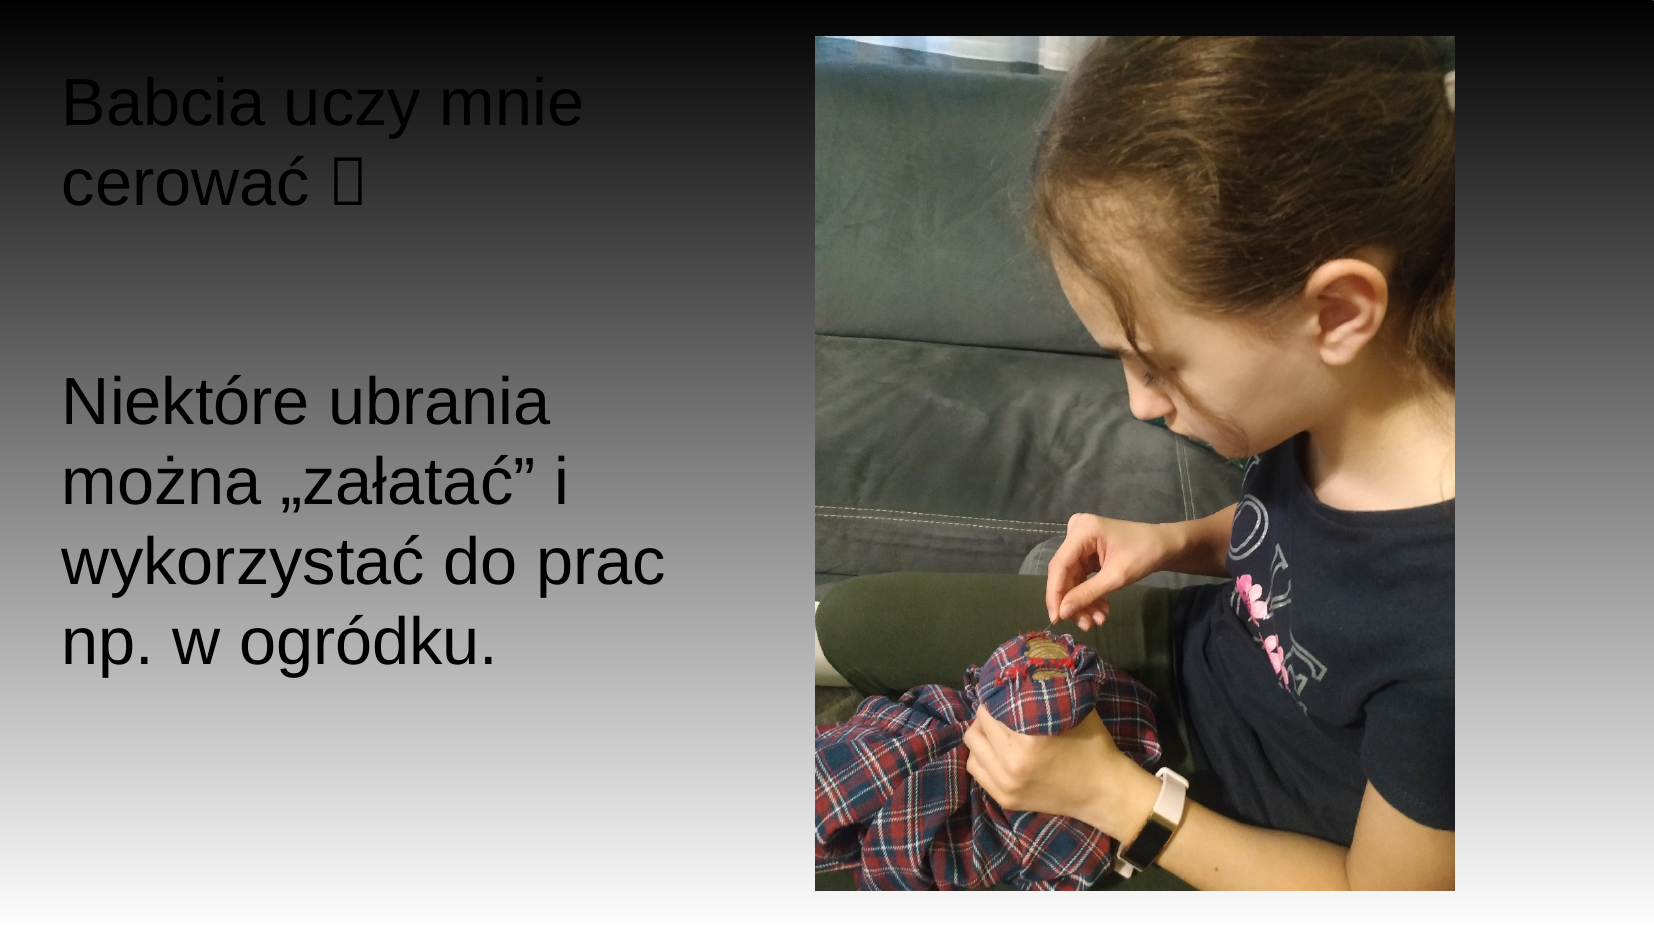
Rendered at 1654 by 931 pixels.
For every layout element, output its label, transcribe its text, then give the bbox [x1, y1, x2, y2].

list Babcia uczy mnie cerować  Niektóre ubrania można „załatać” i wykorzystać do prac np. w ogródku. [47, 51, 697, 757]
picture [815, 36, 1455, 891]
